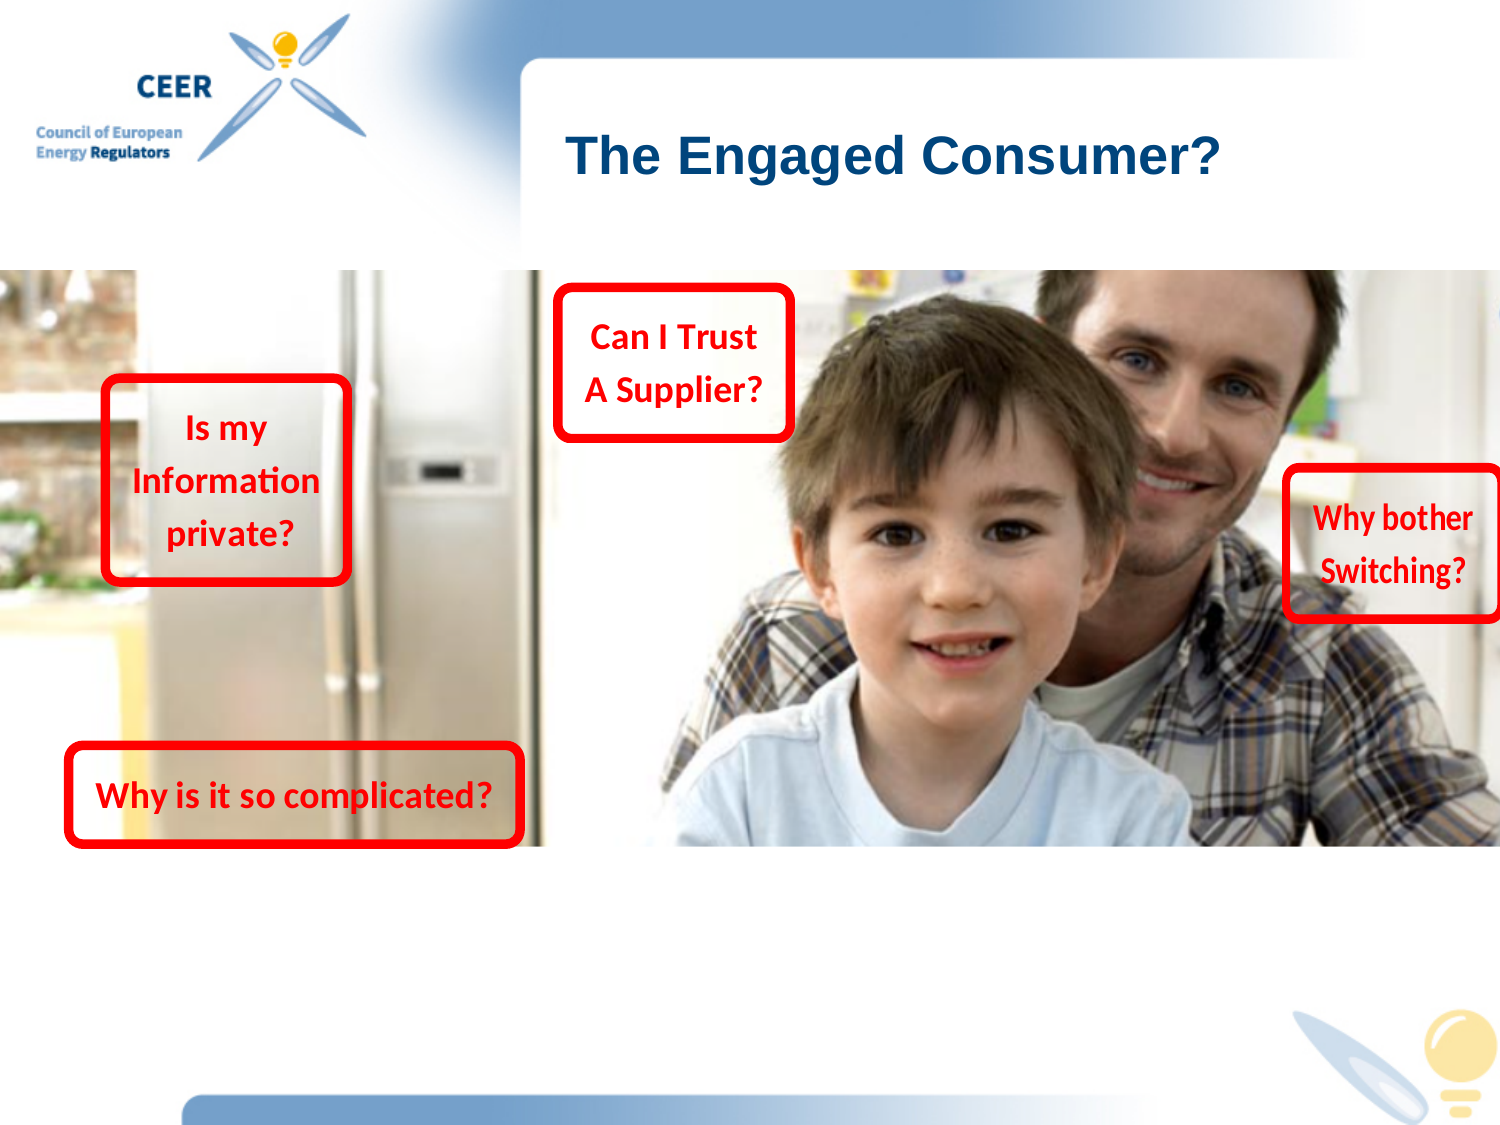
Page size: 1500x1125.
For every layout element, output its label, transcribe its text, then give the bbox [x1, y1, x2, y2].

title The Engaged Consumer? [550, 72, 1426, 233]
picture [0, 270, 1500, 850]
